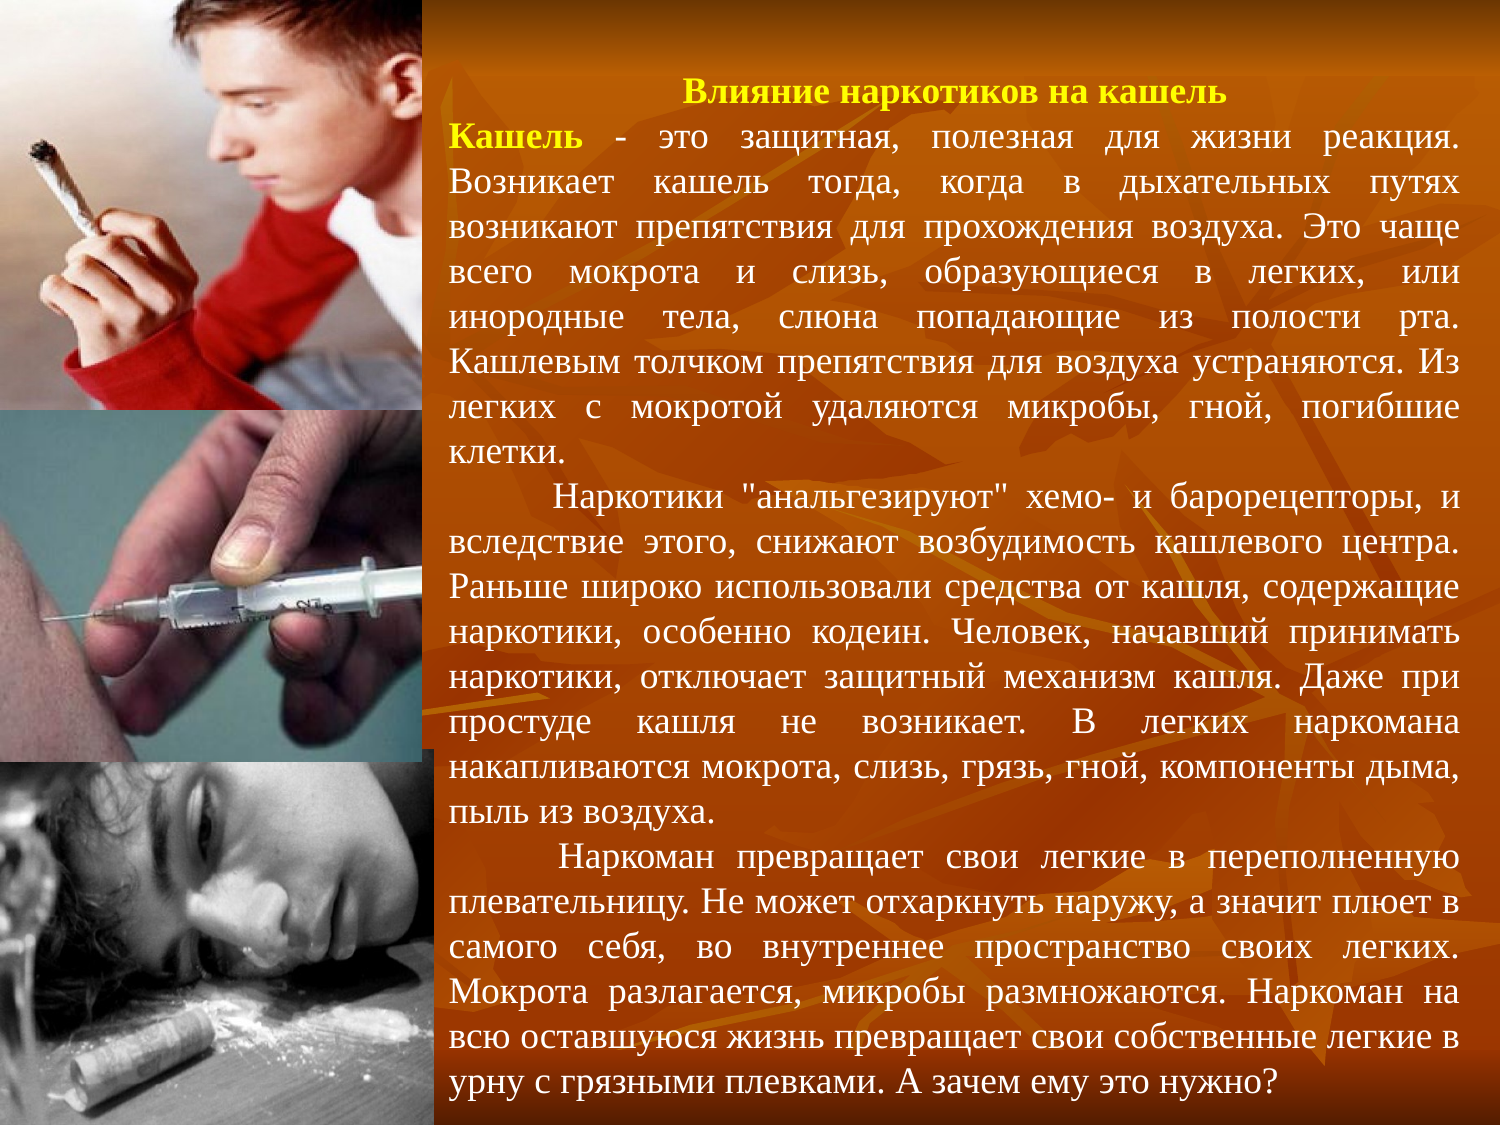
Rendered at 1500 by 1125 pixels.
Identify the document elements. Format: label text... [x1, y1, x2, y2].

picture [0, 0, 434, 1125]
text_box Влияние наркотиков на кашель Кашель - это защитная, полезная для жизни реакция. Возникает кашель тогда, когда в дыхательных путях возникают препятствия для прохождения воздуха. Это чаще всего мокрота и слизь, образующиеся в легких, или инородные тела, слюна попадающие из полости рта. Кашлевым толчком препятствия для воздуха устраняются. Из легких с мокротой удаляются микробы, гной, погибшие клетки. Наркотики "анальгезируют" хемо- и барорецепторы, и вследствие этого, снижают возбудимость кашлевого центра. Раньше широко использовали средства от кашля, содержащие наркотики, особенно кодеин. Человек, начавший принимать наркотики, отключает защитный механизм кашля. Даже при простуде кашля не возникает. В легких наркомана накапливаются мокрота, слизь, грязь, гной, компоненты дыма, пыль из воздуха. Наркоман превращает свои легкие в переполненную плевательницу. Не может отхаркнуть наружу, а значит плюет в самого себя, во внутреннее пространство своих легких. Мокрота разлагается, микробы размножаются. Наркоман на всю оставшуюся жизнь превращает свои собственные легкие в урну с грязными плевками. А зачем ему это нужно? [433, 58, 1477, 1125]
